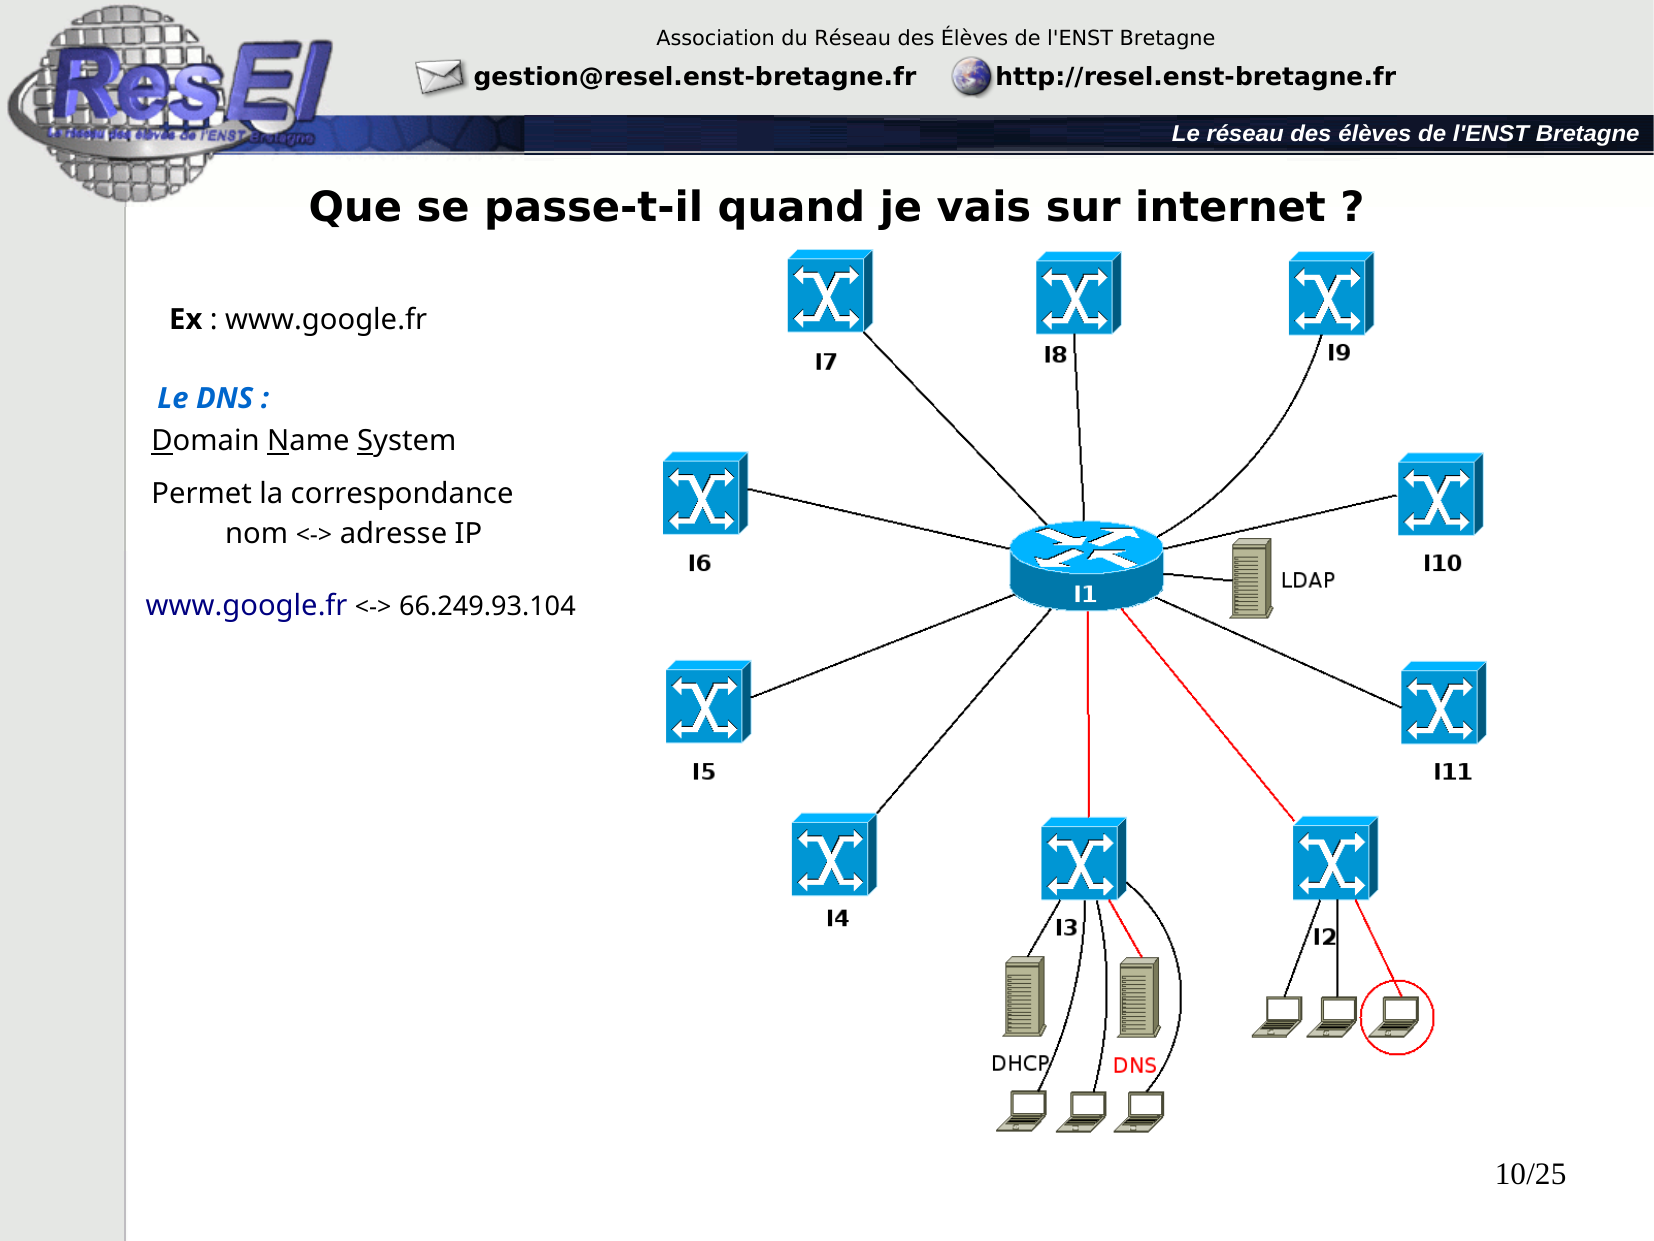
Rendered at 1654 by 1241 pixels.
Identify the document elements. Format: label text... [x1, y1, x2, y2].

picture [795, 268, 858, 327]
text_box Permet la correspondance nom <-> adresse IP [151, 472, 563, 544]
text_box Domain Name System [151, 418, 563, 455]
picture [670, 470, 733, 528]
picture [663, 249, 1488, 1143]
text_box www.google.fr <-> 66.249.93.104 [145, 584, 645, 621]
text_box Ex : www.google.fr [169, 298, 506, 335]
picture [0, 0, 1654, 1241]
text_box Que se passe-t-il quand je vais sur internet ? [308, 183, 1366, 232]
text_box Le DNS : [157, 377, 673, 414]
